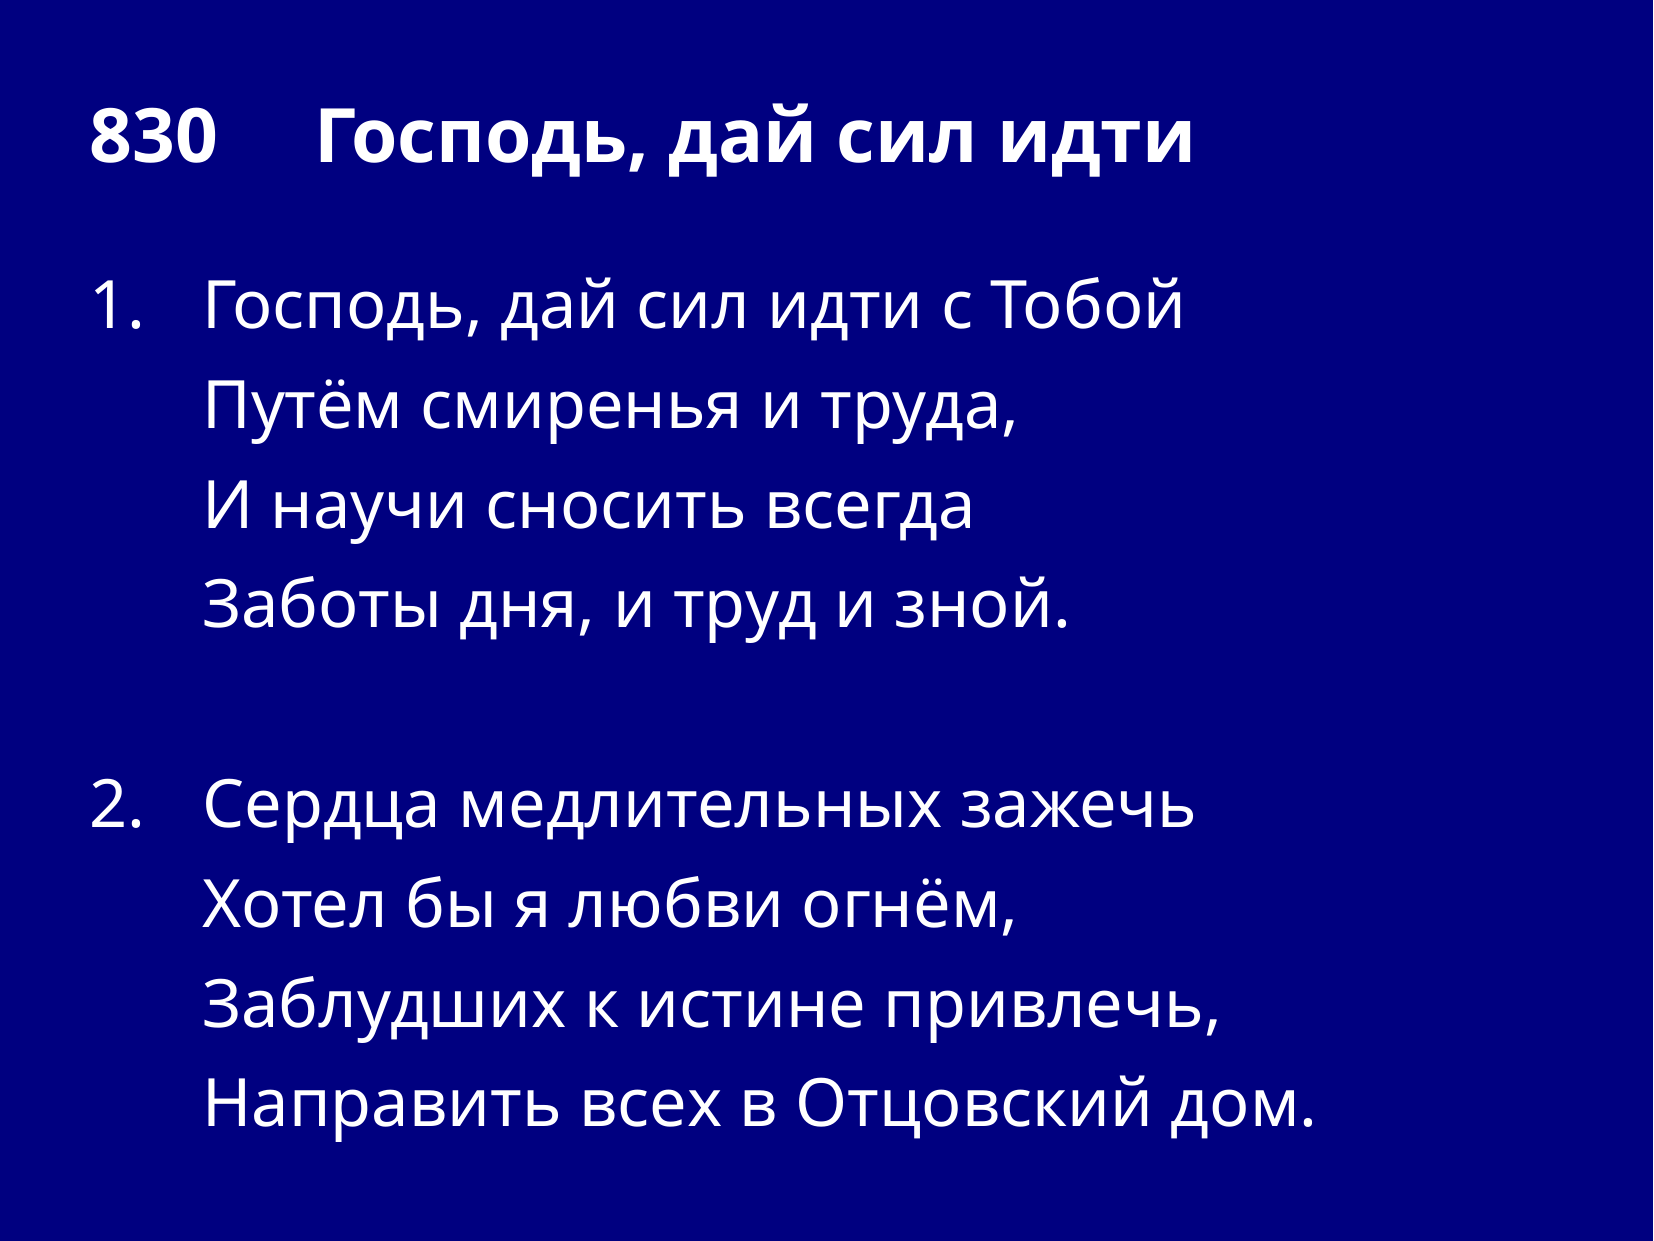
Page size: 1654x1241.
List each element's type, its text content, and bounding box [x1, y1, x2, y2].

text_box 830 Господь, дай сил идти [75, 75, 1576, 188]
text_box 1. Господь, дай сил идти с Тобой Путём смиренья и труда, И научи сносить всегда Заботы дня, и труд и зной. 2. Сердца медлительных зажечь Хотел бы я любви огнём, Заблудших к истине привлечь, Направить всех в Отцовский дом. [75, 188, 1576, 1163]
